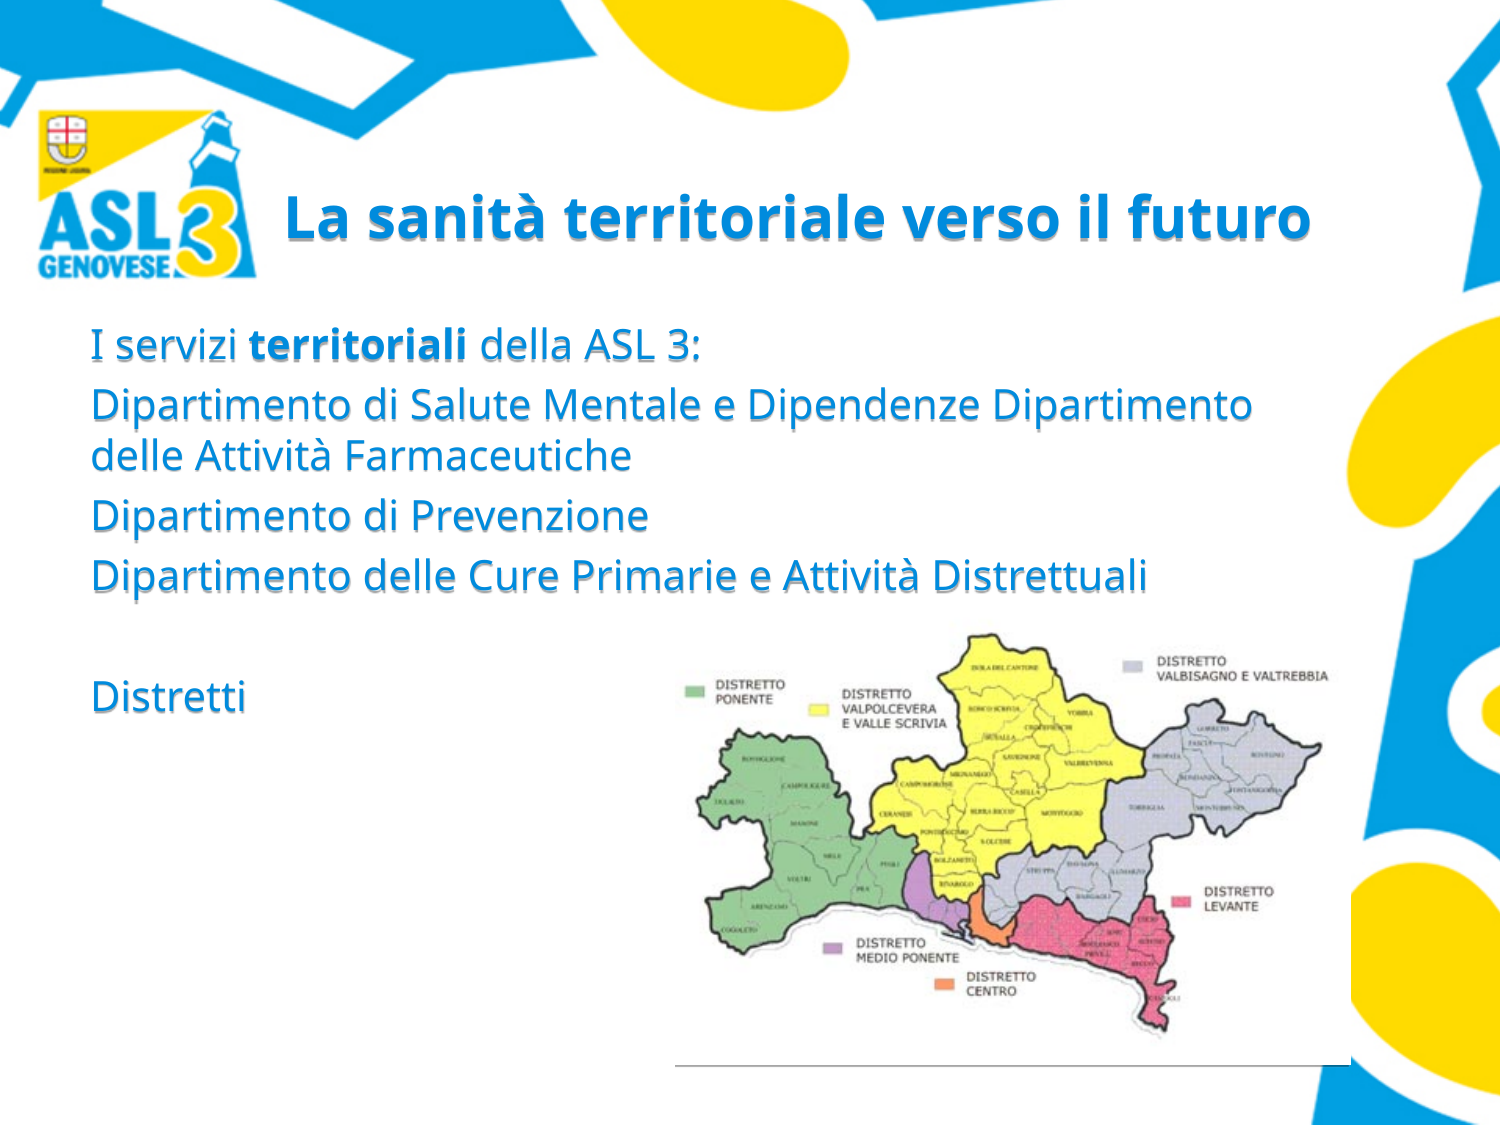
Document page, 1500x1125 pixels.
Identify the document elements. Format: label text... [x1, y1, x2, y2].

picture [675, 595, 1351, 1065]
title La sanità territoriale verso il futuro [268, 157, 1331, 274]
list I servizi territoriali della ASL 3: Dipartimento di Salute Mentale e Dipendenze Dipartimento delle Attività Farmaceutiche Dipartimento di Prevenzione Dipartimento delle Cure Primarie e Attività Distrettuali Distretti [75, 310, 1331, 1005]
